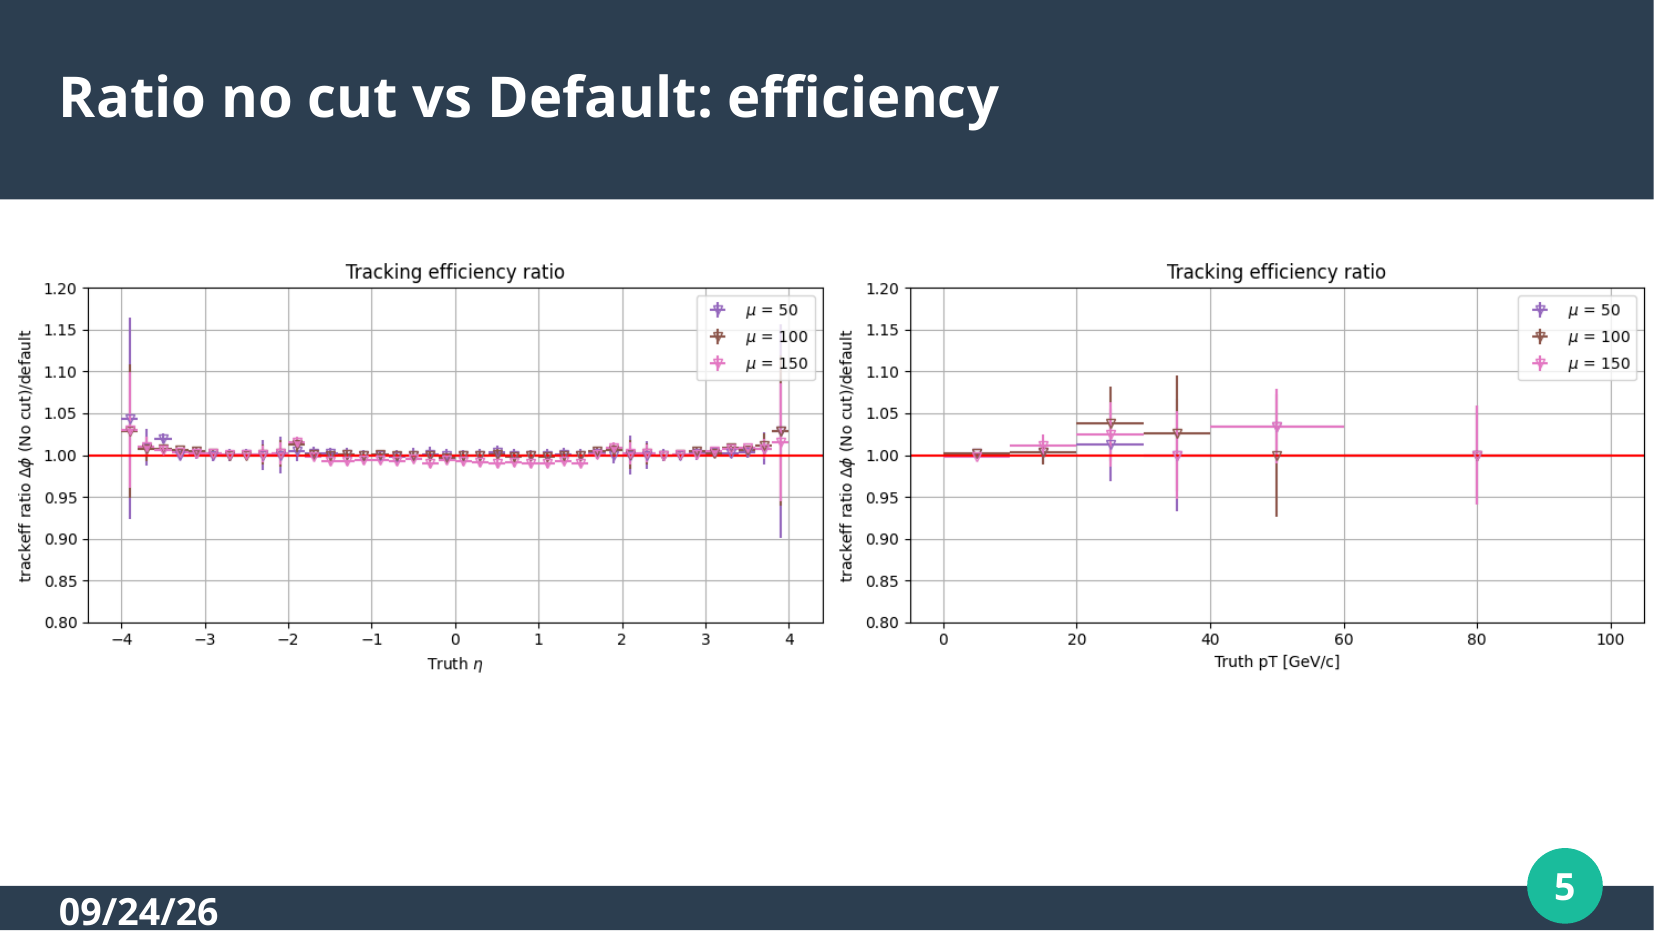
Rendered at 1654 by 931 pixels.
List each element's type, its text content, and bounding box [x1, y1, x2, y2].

picture [6, 252, 1654, 686]
title Ratio no cut vs Default: efficiency [59, 37, 1595, 155]
